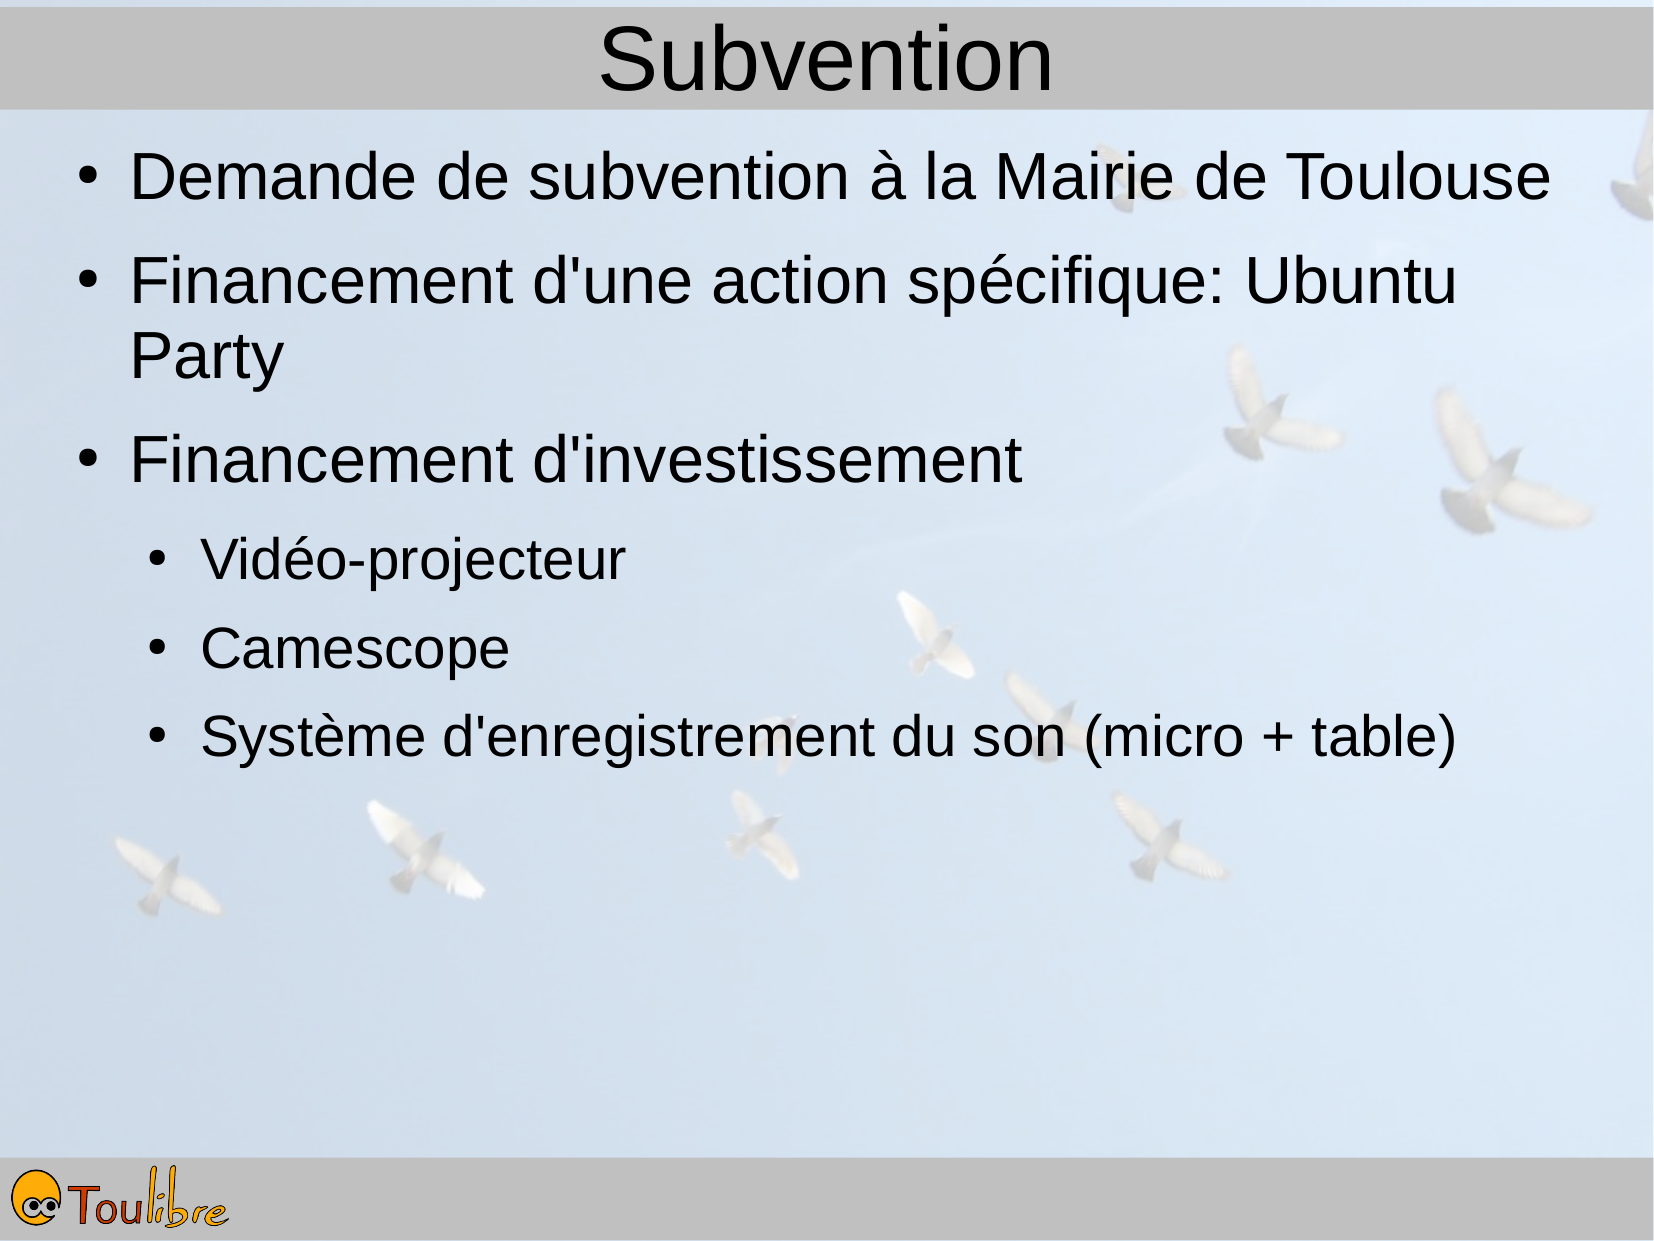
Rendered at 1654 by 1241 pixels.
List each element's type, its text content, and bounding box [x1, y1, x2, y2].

list Demande de subvention à la Mairie de Toulouse Financement d'une action spécifique: Ubuntu Party Financement d'investissement Vidéo-projecteur Camescope Système d'enregistrement du son (micro + table) [58, 139, 1616, 958]
title Subvention [0, 7, 1654, 110]
picture [11, 1165, 229, 1228]
